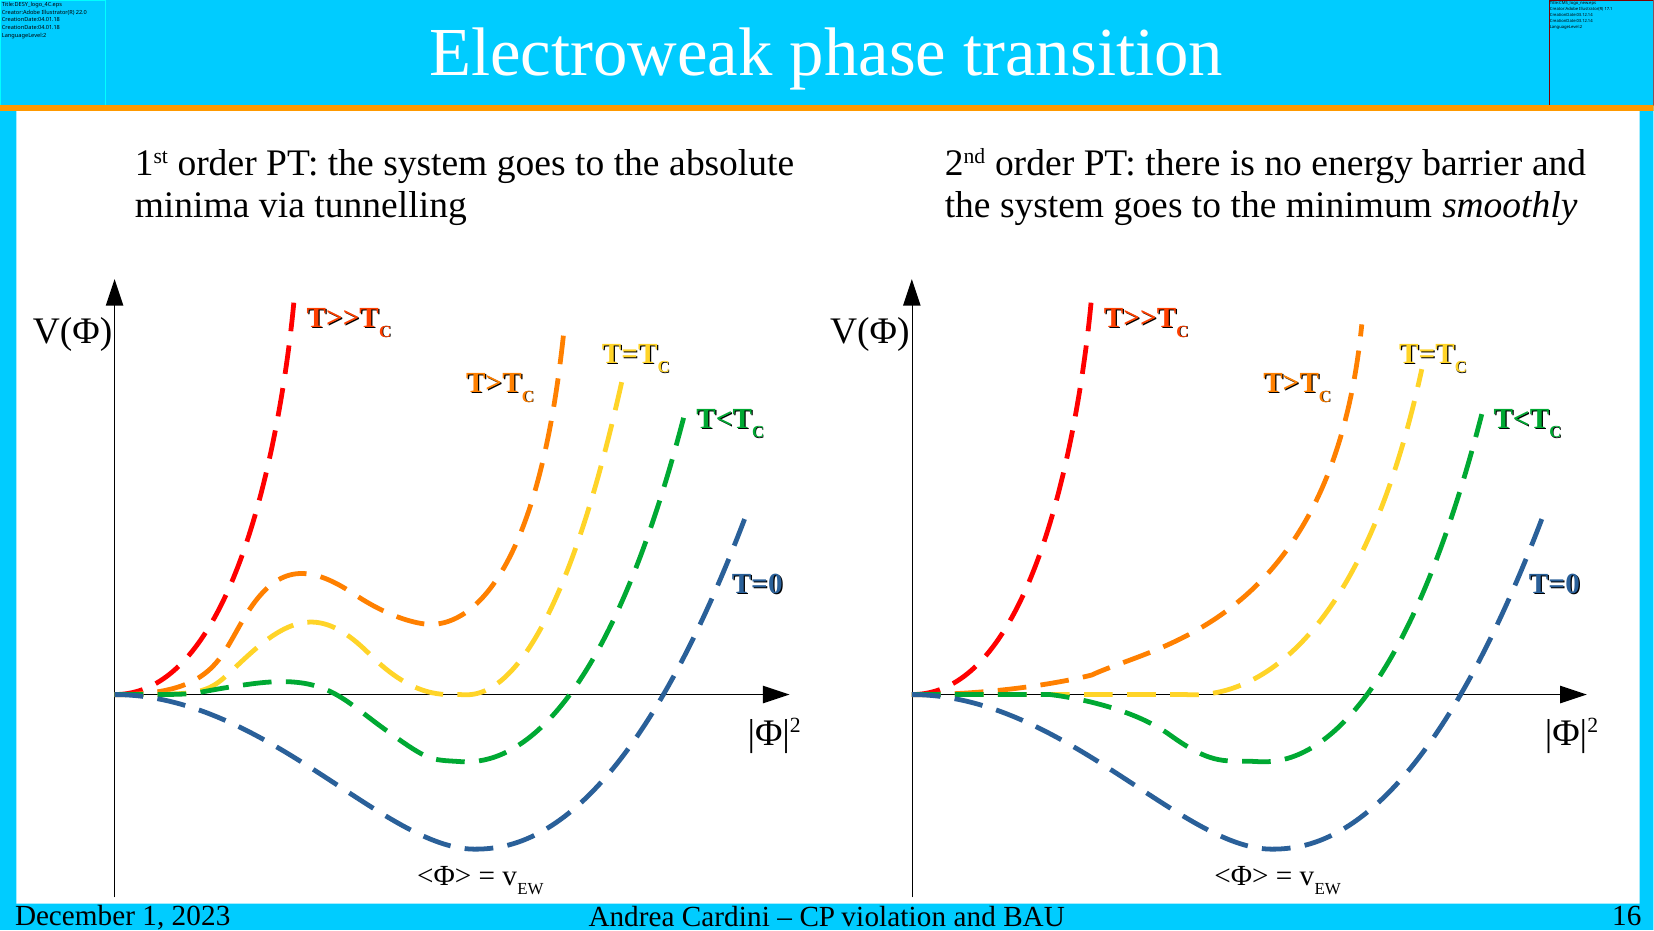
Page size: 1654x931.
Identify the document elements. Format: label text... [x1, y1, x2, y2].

text_box T<TC [681, 394, 802, 493]
text_box T=TC [1384, 329, 1505, 428]
text_box 2nd order PT: there is no energy barrier and the system goes to the minimum smoothly [930, 135, 1602, 235]
text_box 1st order PT: the system goes to the absolute minima via tunnelling [120, 135, 811, 235]
title Electroweak phase transition [14, 0, 1640, 106]
text_box T=0 [1514, 560, 1635, 658]
text_box T>>TC [291, 294, 412, 393]
text_box T=0 [717, 560, 838, 658]
text_box |Φ|2 [1530, 704, 1651, 803]
text_box <Φ> = vEW [1199, 852, 1367, 910]
text_box T<TC [1478, 394, 1599, 493]
text_box T>TC [451, 359, 572, 458]
text_box <Φ> = vEW [402, 852, 570, 910]
text_box |Φ|2 [732, 704, 853, 803]
text_box V(Φ) [815, 302, 936, 401]
text_box V(Φ) [18, 302, 139, 401]
text_box T=TC [587, 329, 708, 428]
text_box T>>TC [1089, 294, 1210, 393]
text_box T>TC [1248, 359, 1369, 458]
